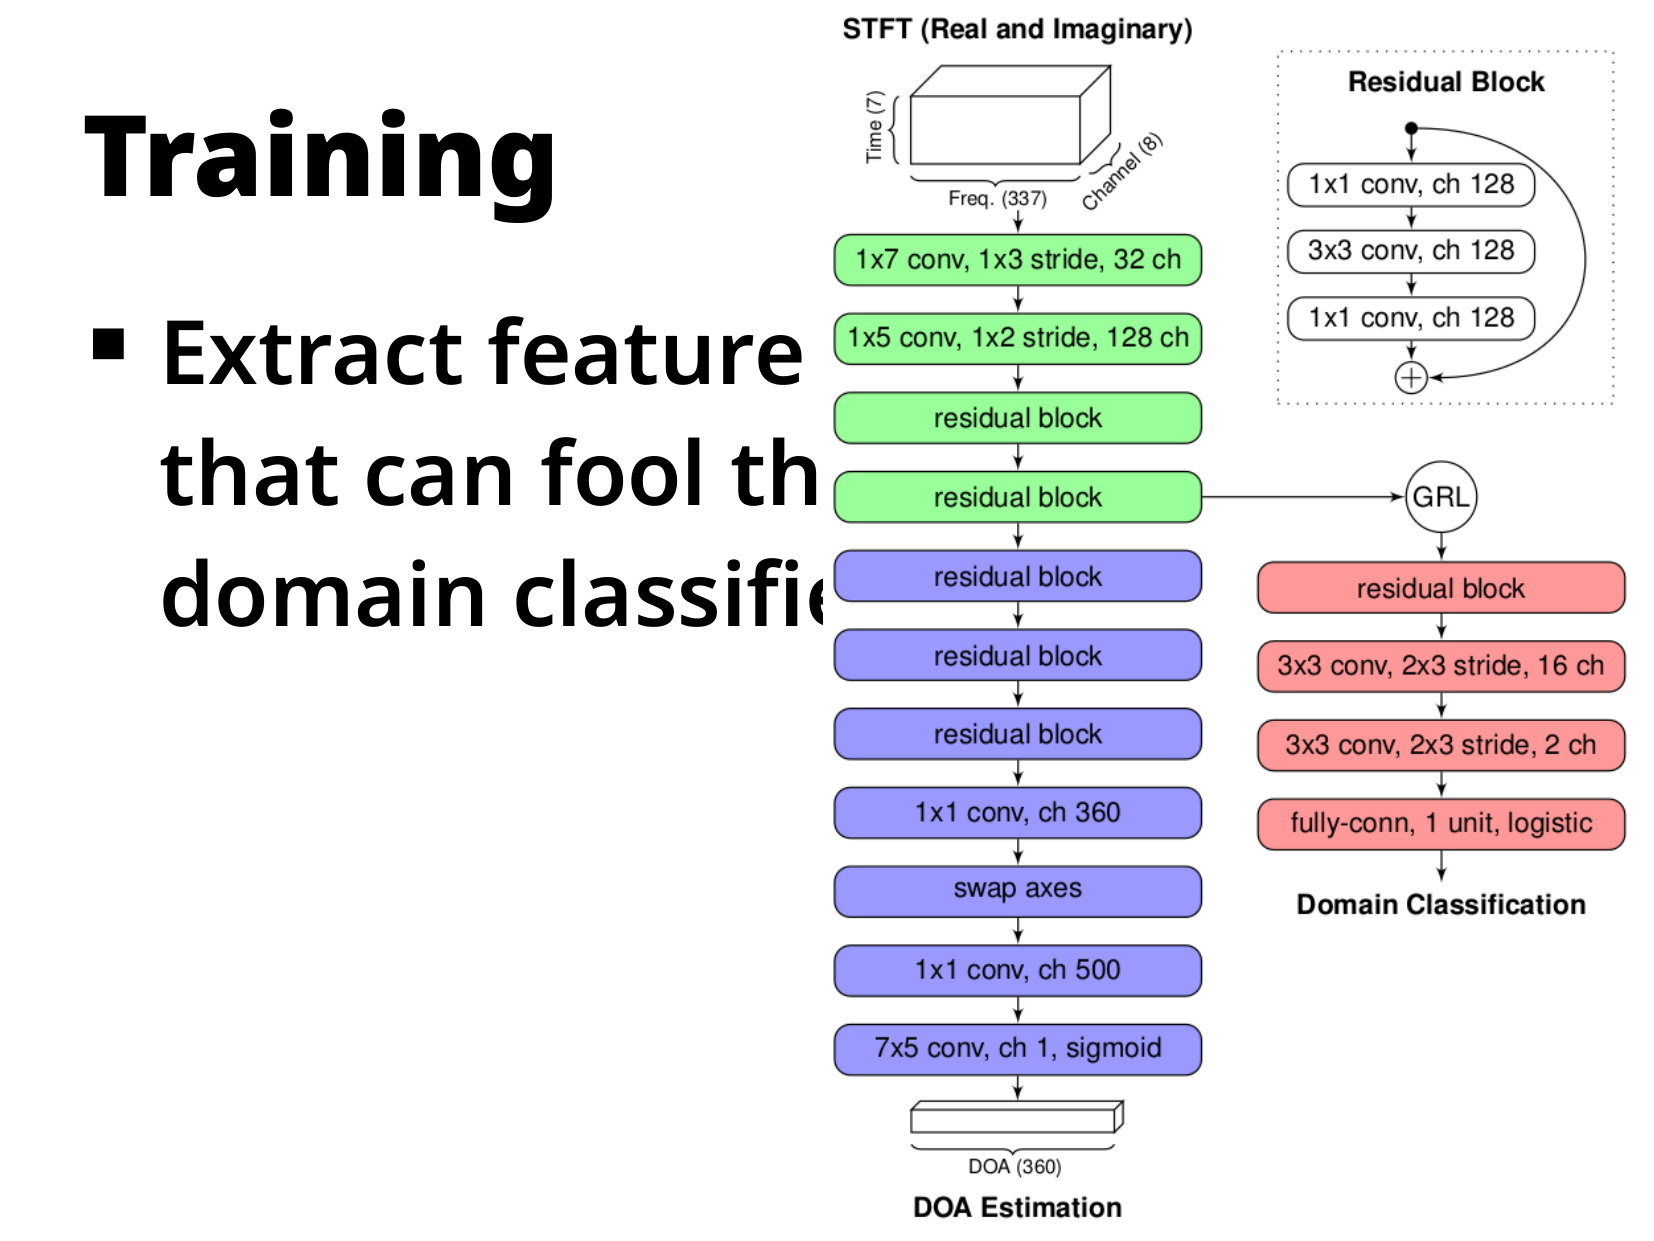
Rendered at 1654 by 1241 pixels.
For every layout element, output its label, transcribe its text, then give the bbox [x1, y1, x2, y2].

list Extract feature that can fool the domain classifier. [82, 290, 823, 1010]
picture [823, 8, 1636, 1229]
title Training [82, 49, 823, 257]
